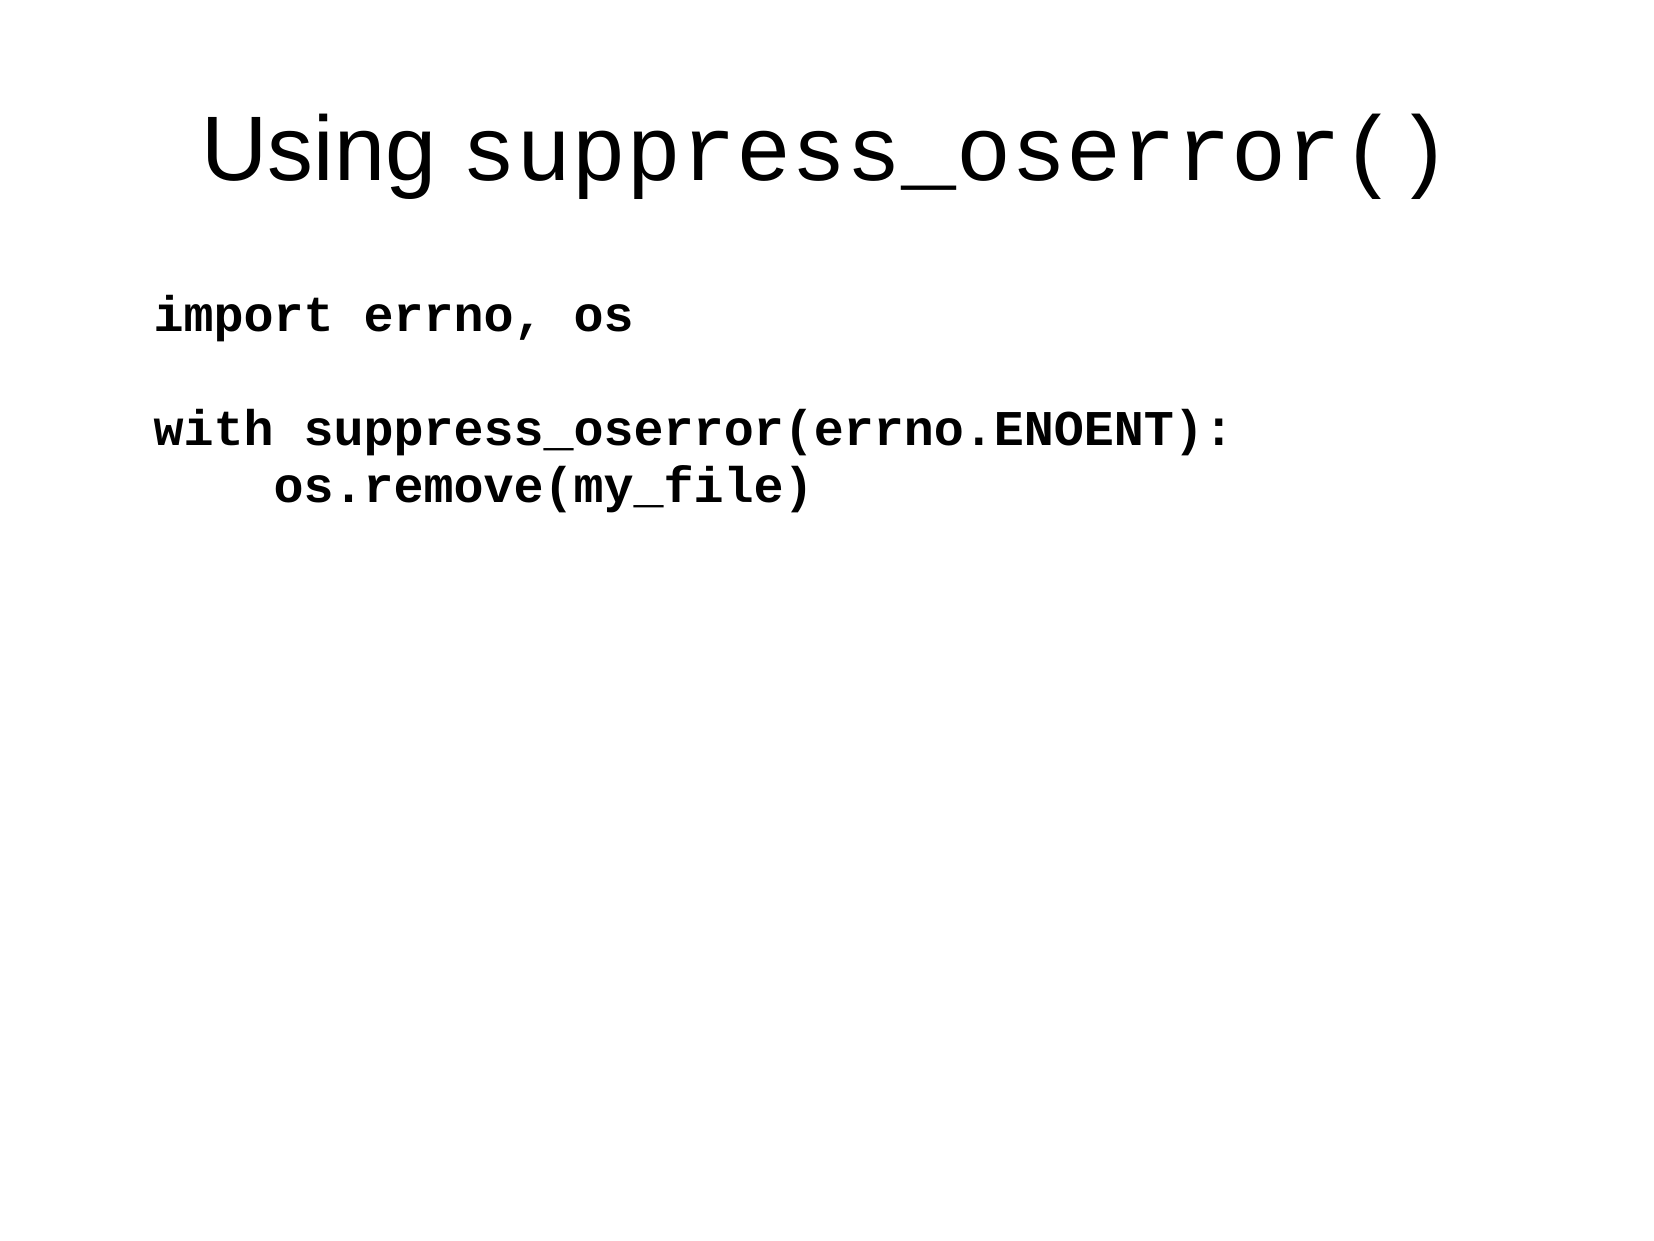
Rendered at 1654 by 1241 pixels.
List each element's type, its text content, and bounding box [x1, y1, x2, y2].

list import errno, os with suppress_oserror(errno.ENOENT): os.remove(my_file) [82, 290, 1571, 1010]
title Using suppress_oserror() [82, 49, 1571, 257]
